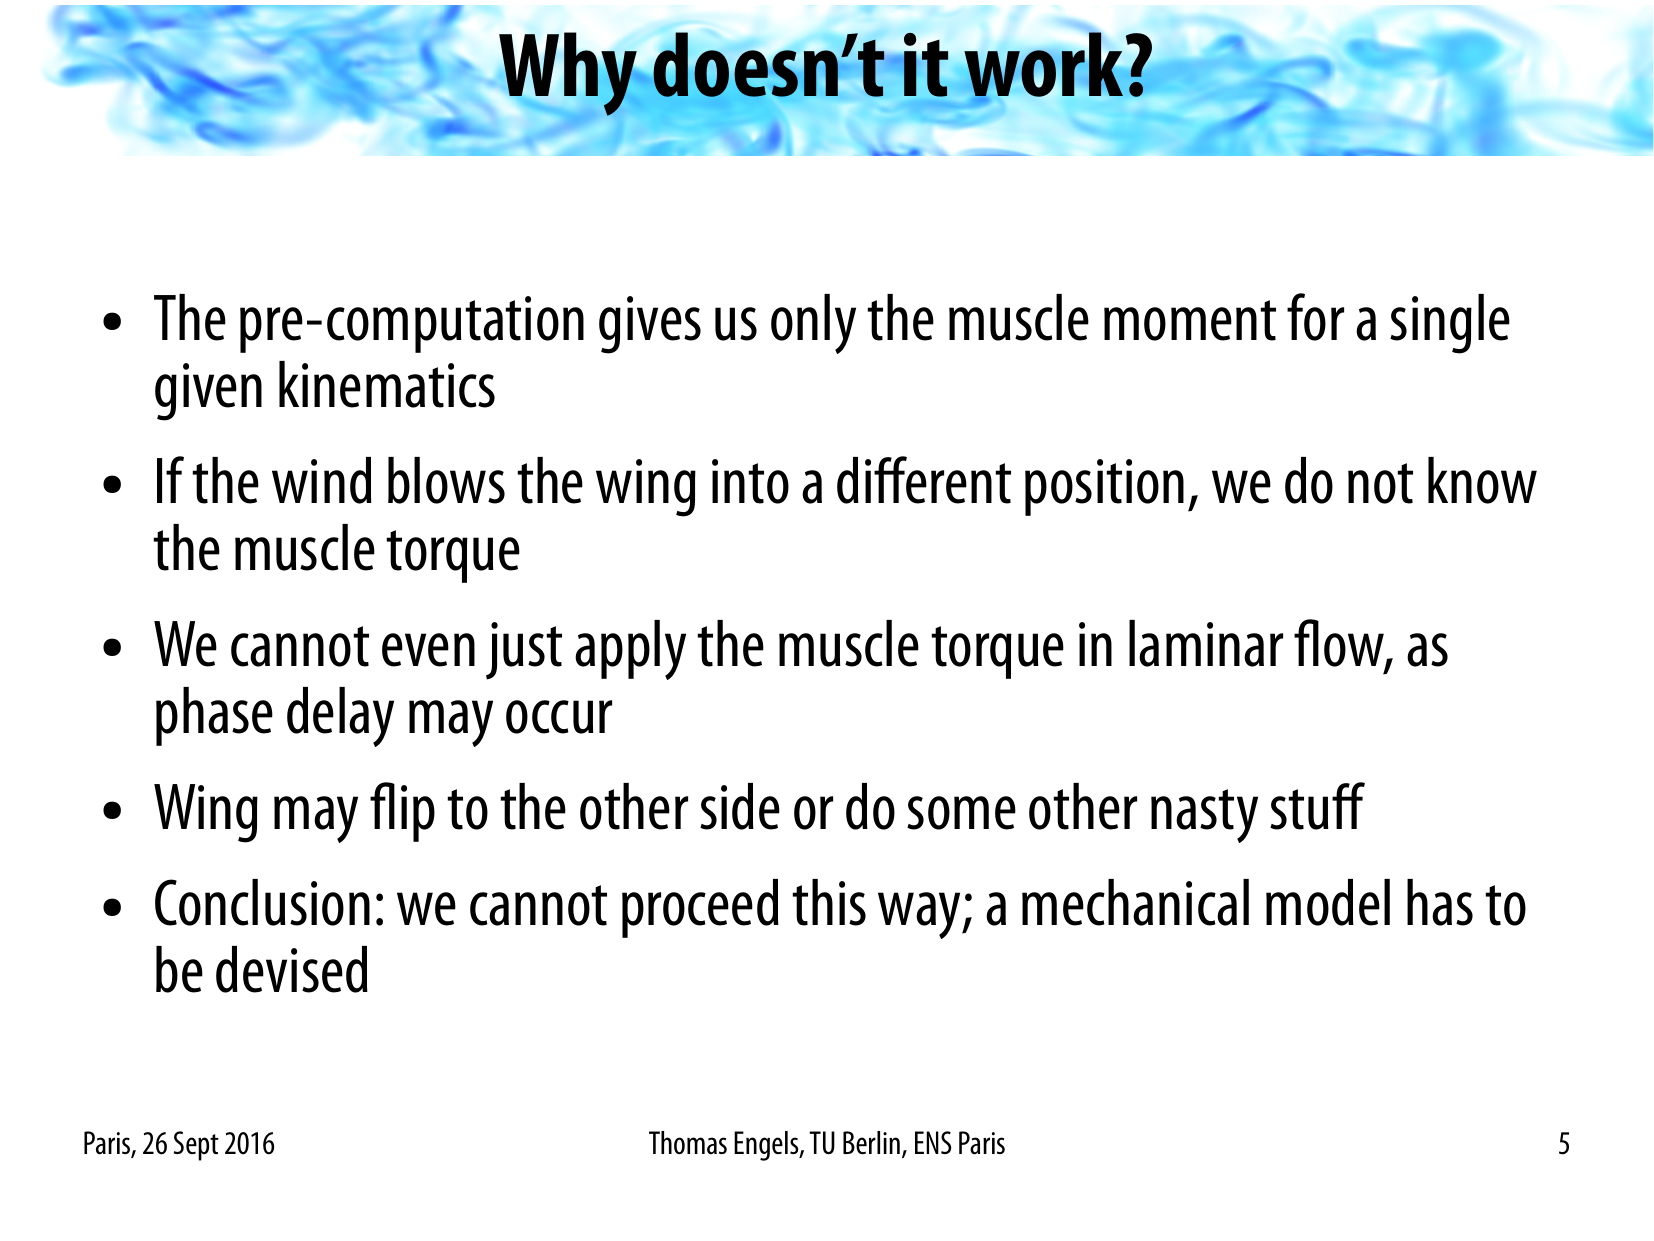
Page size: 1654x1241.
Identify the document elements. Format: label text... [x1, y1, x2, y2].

list The pre-computation gives us only the muscle moment for a single given kinematics If the wind blows the wing into a different position, we do not know the muscle torque We cannot even just apply the muscle torque in laminar flow, as phase delay may occur Wing may flip to the other side or do some other nasty stuff Conclusion: we cannot proceed this way; a mechanical model has to be devised [82, 290, 1571, 1010]
picture [15, 5, 1654, 156]
title Why doesn’t it work? [82, 0, 1571, 151]
